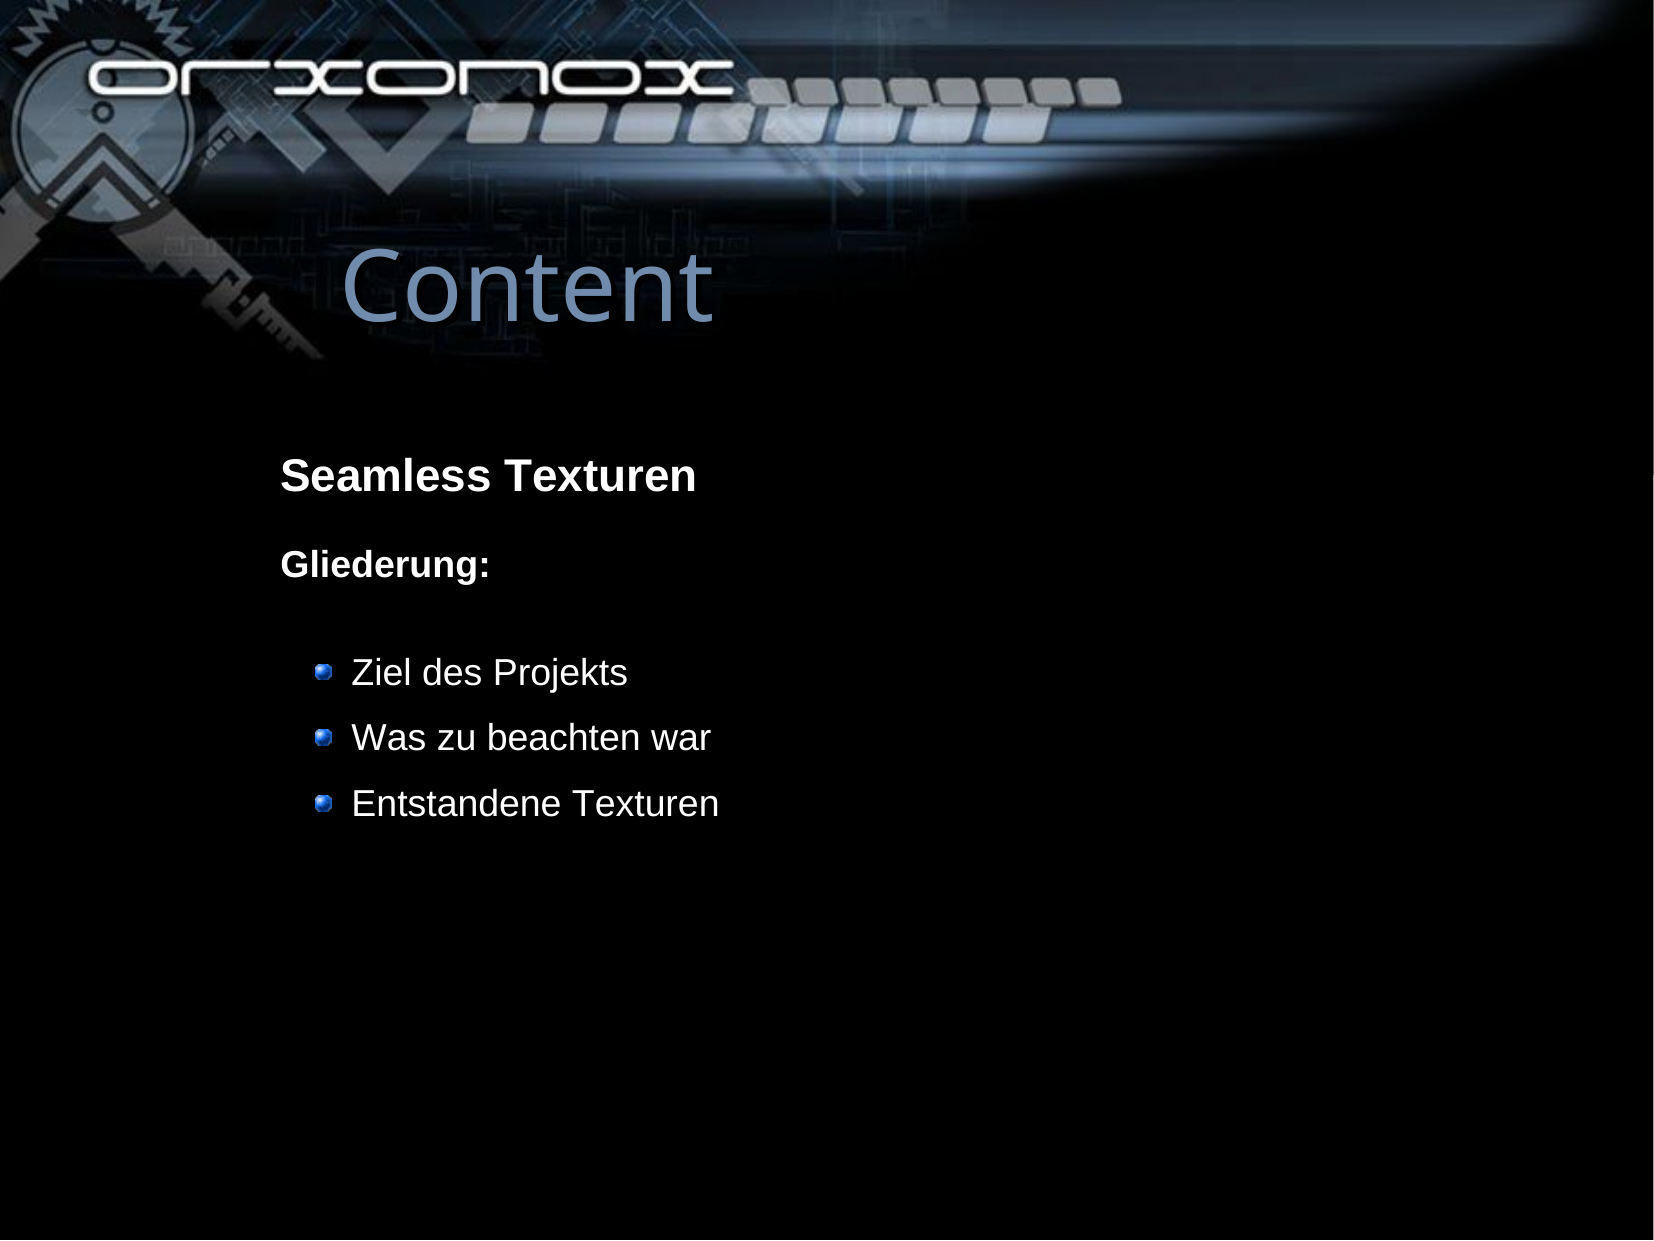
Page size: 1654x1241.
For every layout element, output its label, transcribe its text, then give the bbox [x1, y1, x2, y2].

text_box Seamless Texturen Gliederung: Ziel des Projekts Was zu beachten war Entstandene Texturen [265, 442, 1235, 1123]
picture [0, 0, 1654, 475]
text_box Content [324, 206, 1300, 262]
